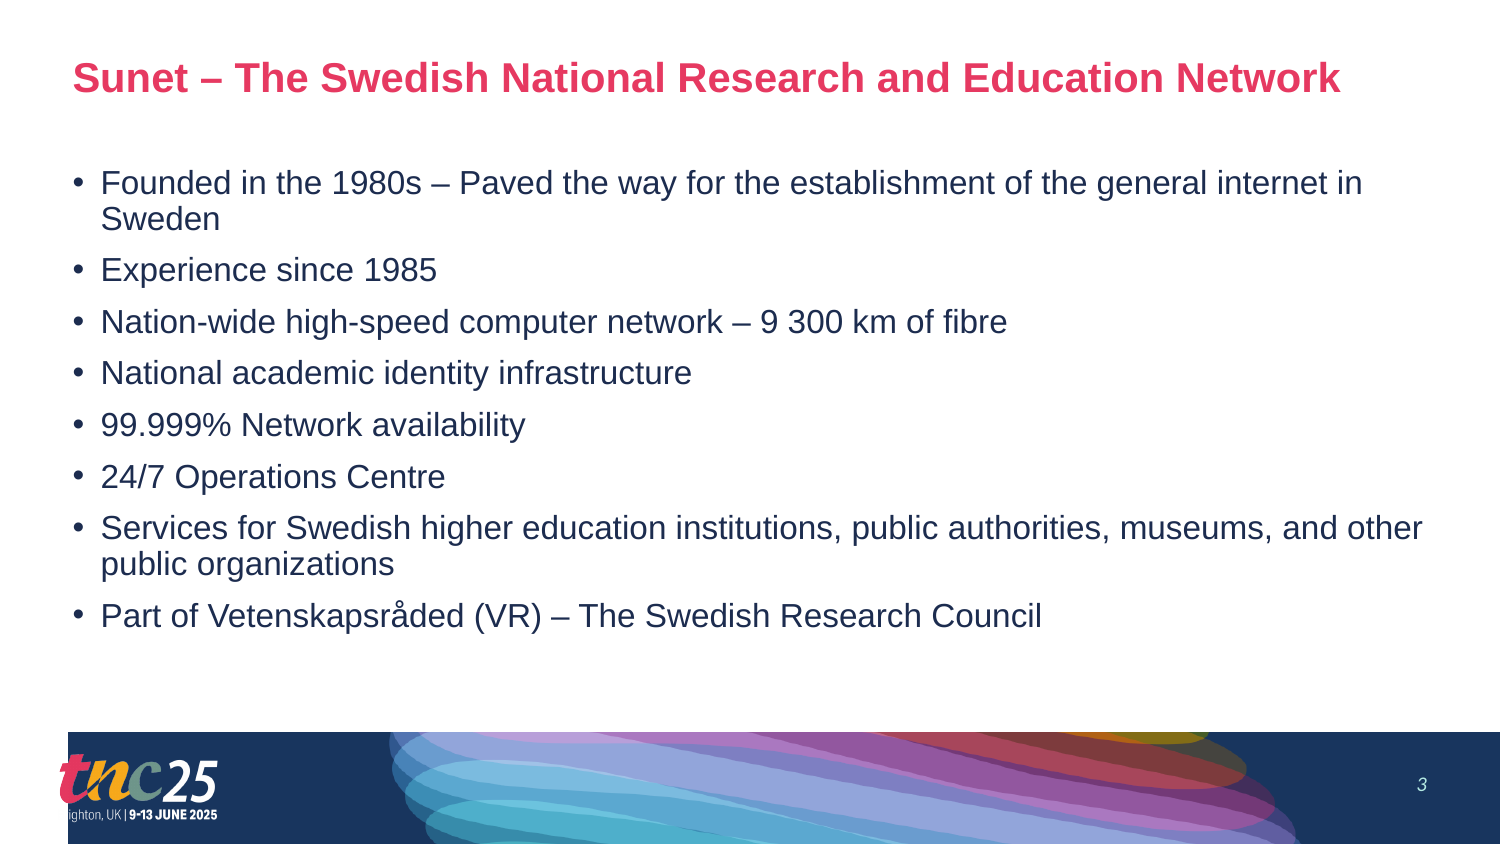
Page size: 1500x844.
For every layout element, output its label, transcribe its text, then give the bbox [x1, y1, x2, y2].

title Sunet – The Swedish National Research and Education Network [57, 21, 1442, 136]
picture [344, 732, 1500, 844]
list Founded in the 1980s – Paved the way for the establishment of the general internet in Sweden Experience since 1985 Nation-wide high-speed computer network – 9 300 km of fibre National academic identity infrastructure 99.999% Network availability 24/7 Operations Centre Services for Swedish higher education institutions, public authorities, museums, and other public organizations Part of Vetenskapsråded (VR) – The Swedish Research Council [57, 158, 1442, 709]
picture [57, 754, 218, 824]
